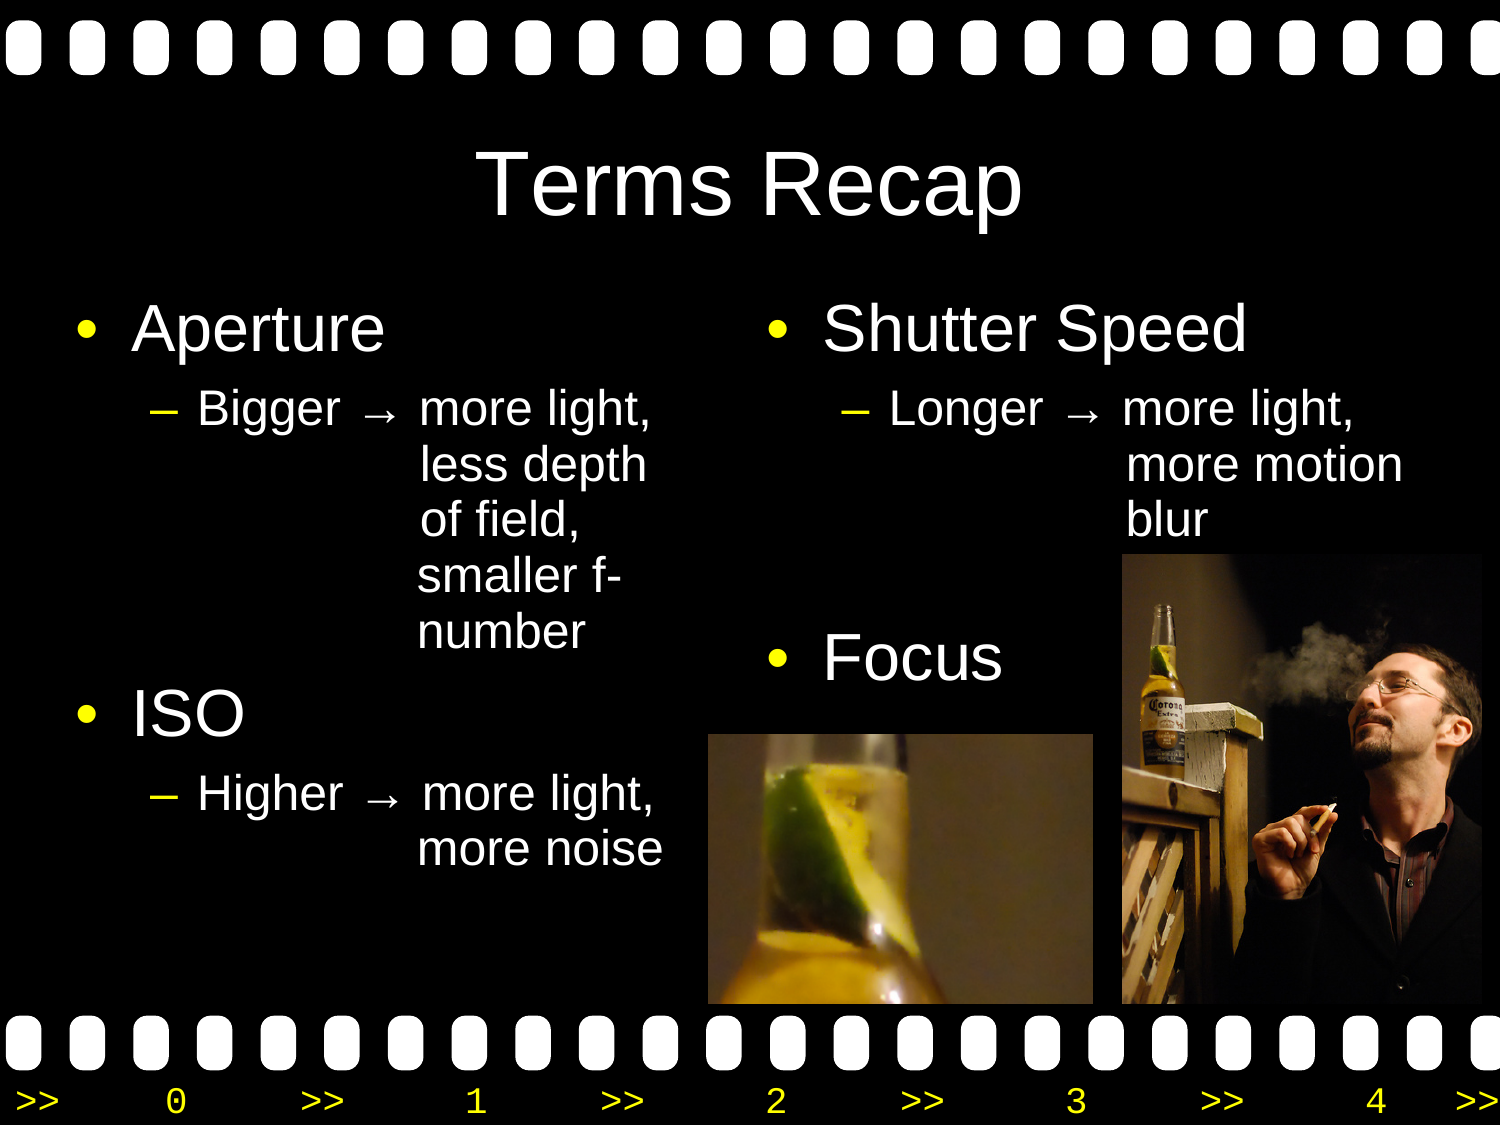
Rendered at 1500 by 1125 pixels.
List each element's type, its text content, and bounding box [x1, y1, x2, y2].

picture [708, 734, 1093, 1004]
picture [1122, 554, 1482, 1004]
title Terms Recap [75, 97, 1426, 271]
list Aperture Bigger → more light, less depth of field, smaller f- number ISO Higher → more light, more noise [75, 290, 734, 1019]
list Shutter Speed Longer → more light, more motion blur Focus [766, 290, 1426, 1019]
